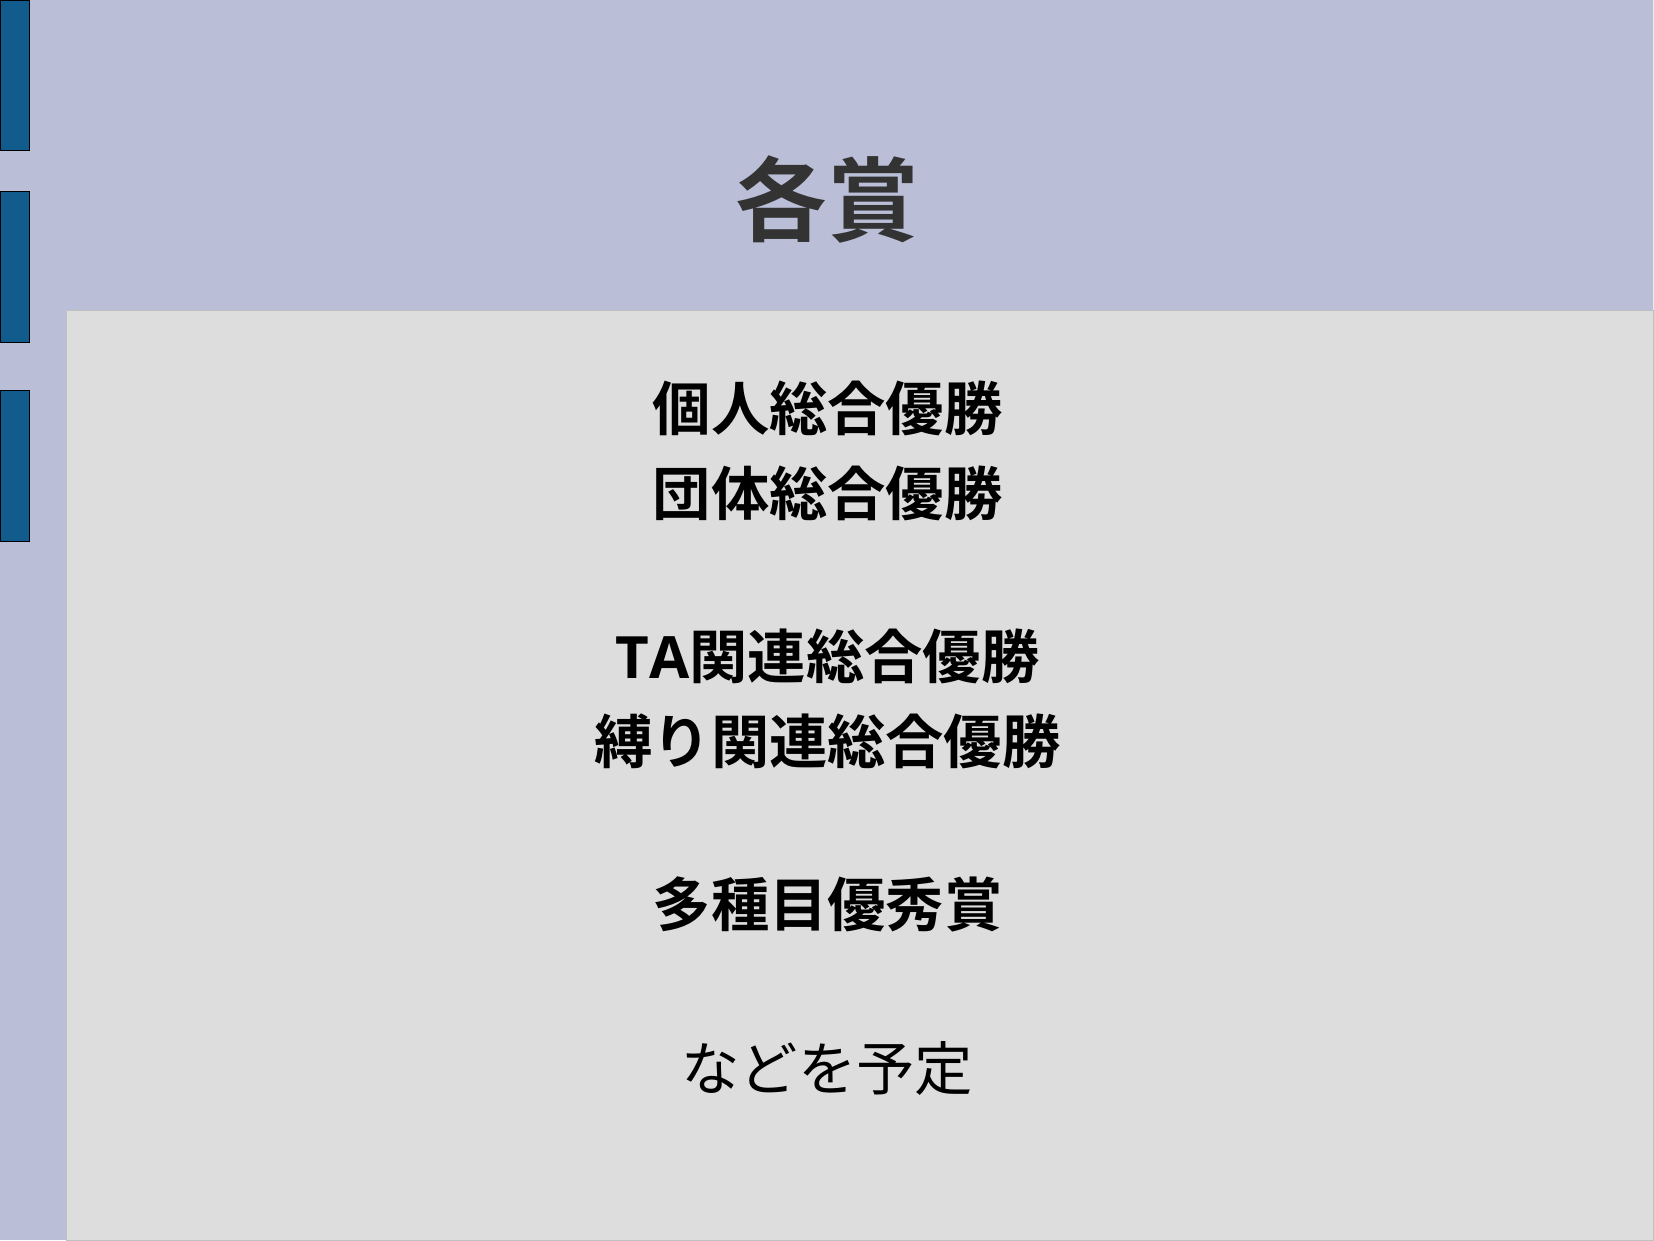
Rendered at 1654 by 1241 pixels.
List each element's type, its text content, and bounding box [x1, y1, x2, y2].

subtitle 個人総合優勝 団体総合優勝 TA関連総合優勝 縛り関連総合優勝 多種目優秀賞 などを予定 [121, 341, 1534, 1130]
title 各賞 [121, 91, 1534, 299]
